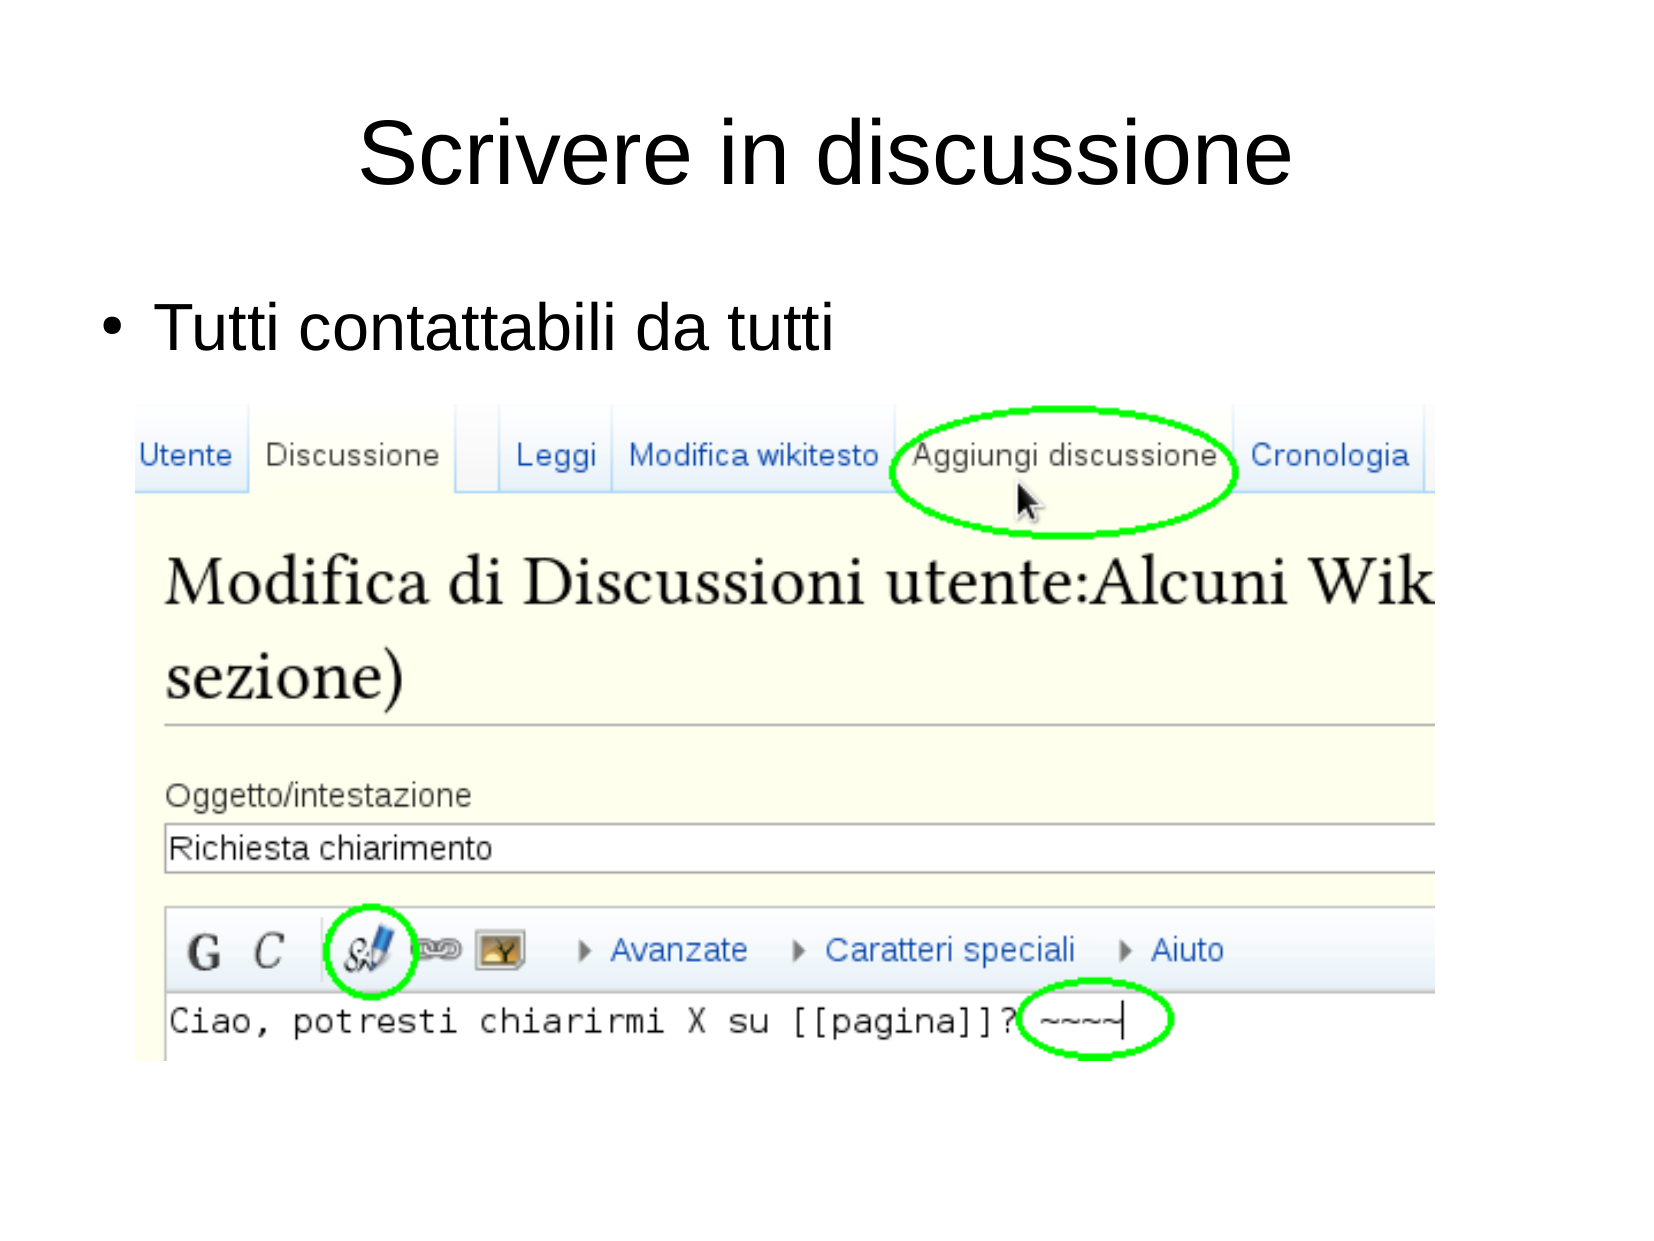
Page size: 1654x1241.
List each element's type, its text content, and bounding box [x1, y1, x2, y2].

picture [135, 404, 1435, 1061]
list Tutti contattabili da tutti [82, 290, 1538, 406]
title Scrivere in discussione [82, 49, 1571, 257]
